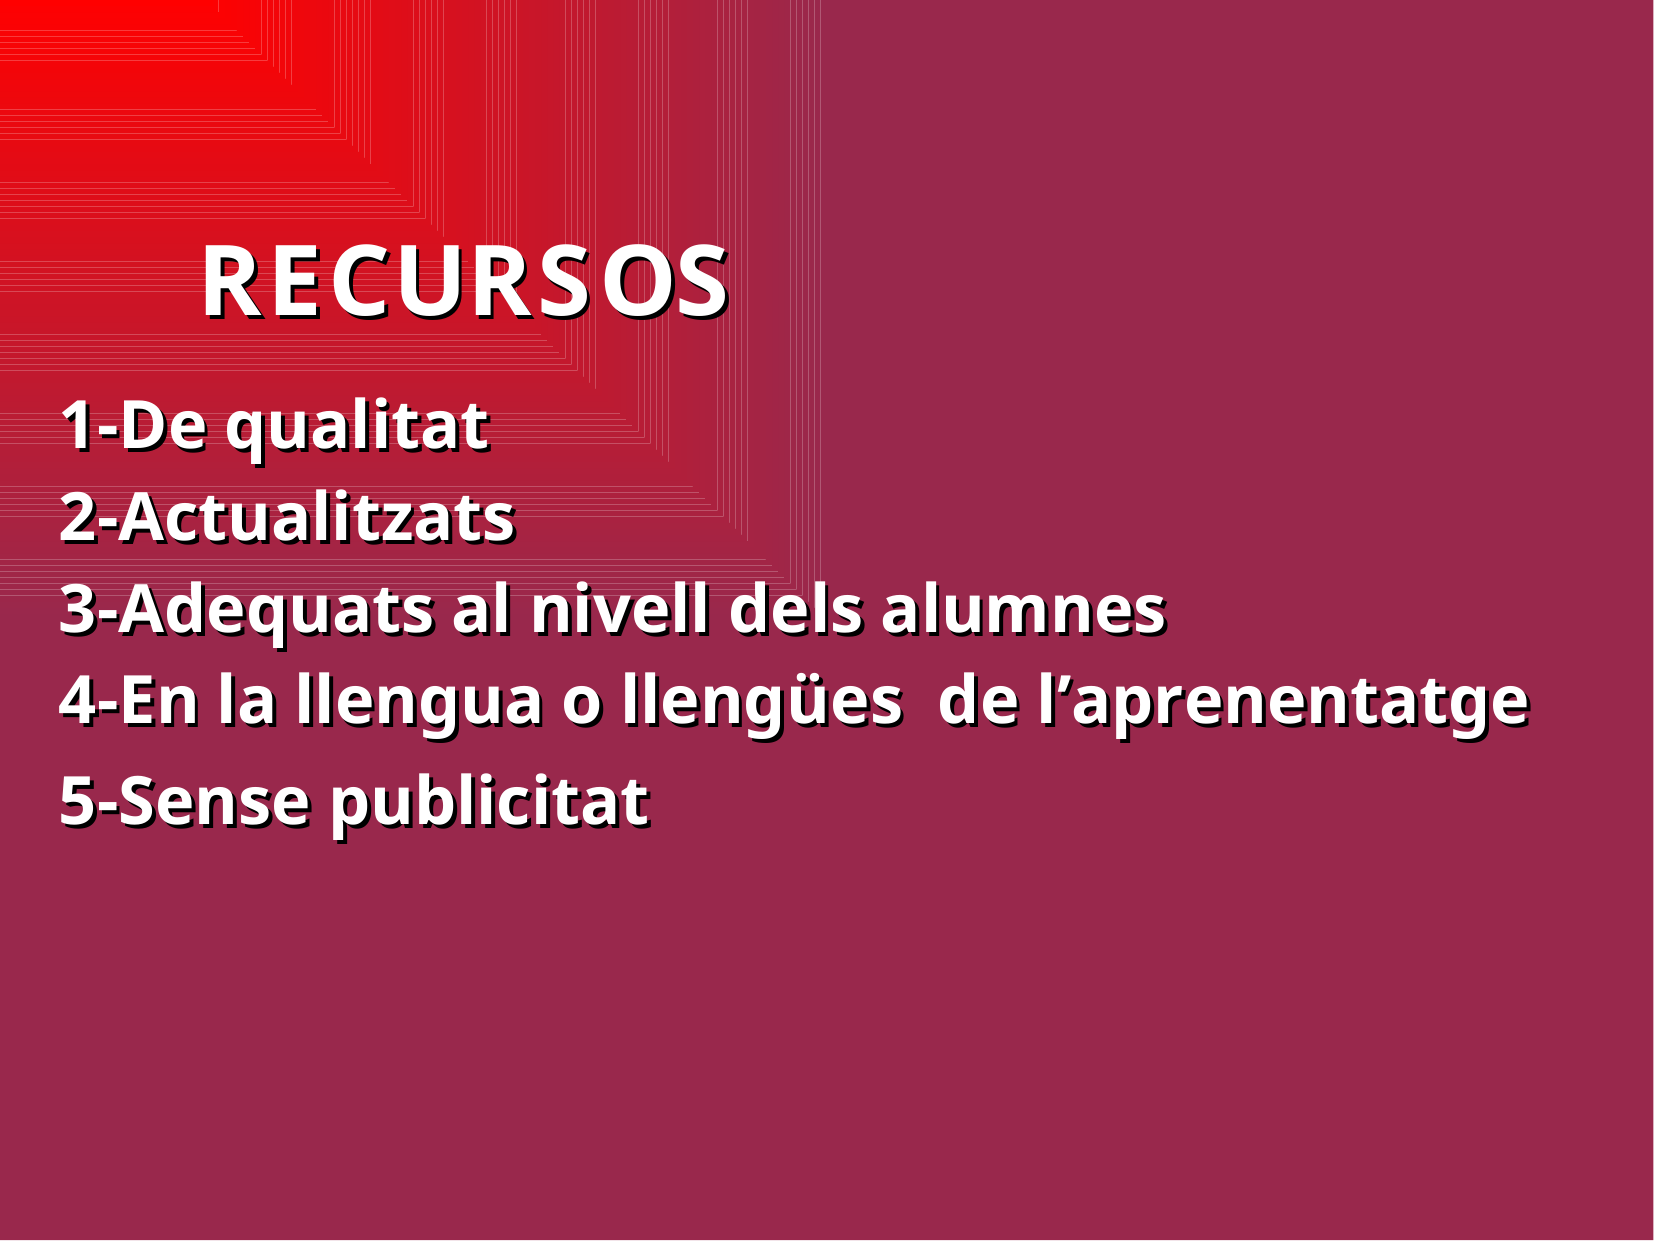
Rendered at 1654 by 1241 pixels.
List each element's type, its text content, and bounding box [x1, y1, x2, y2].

picture [179, 208, 763, 348]
text_box 1-De qualitat 2-Actualitzats 3-Adequats al nivell dels alumnes 4-En la llengua o llengües de l’aprenentatge 5-Sense publicitat [59, 376, 1625, 847]
